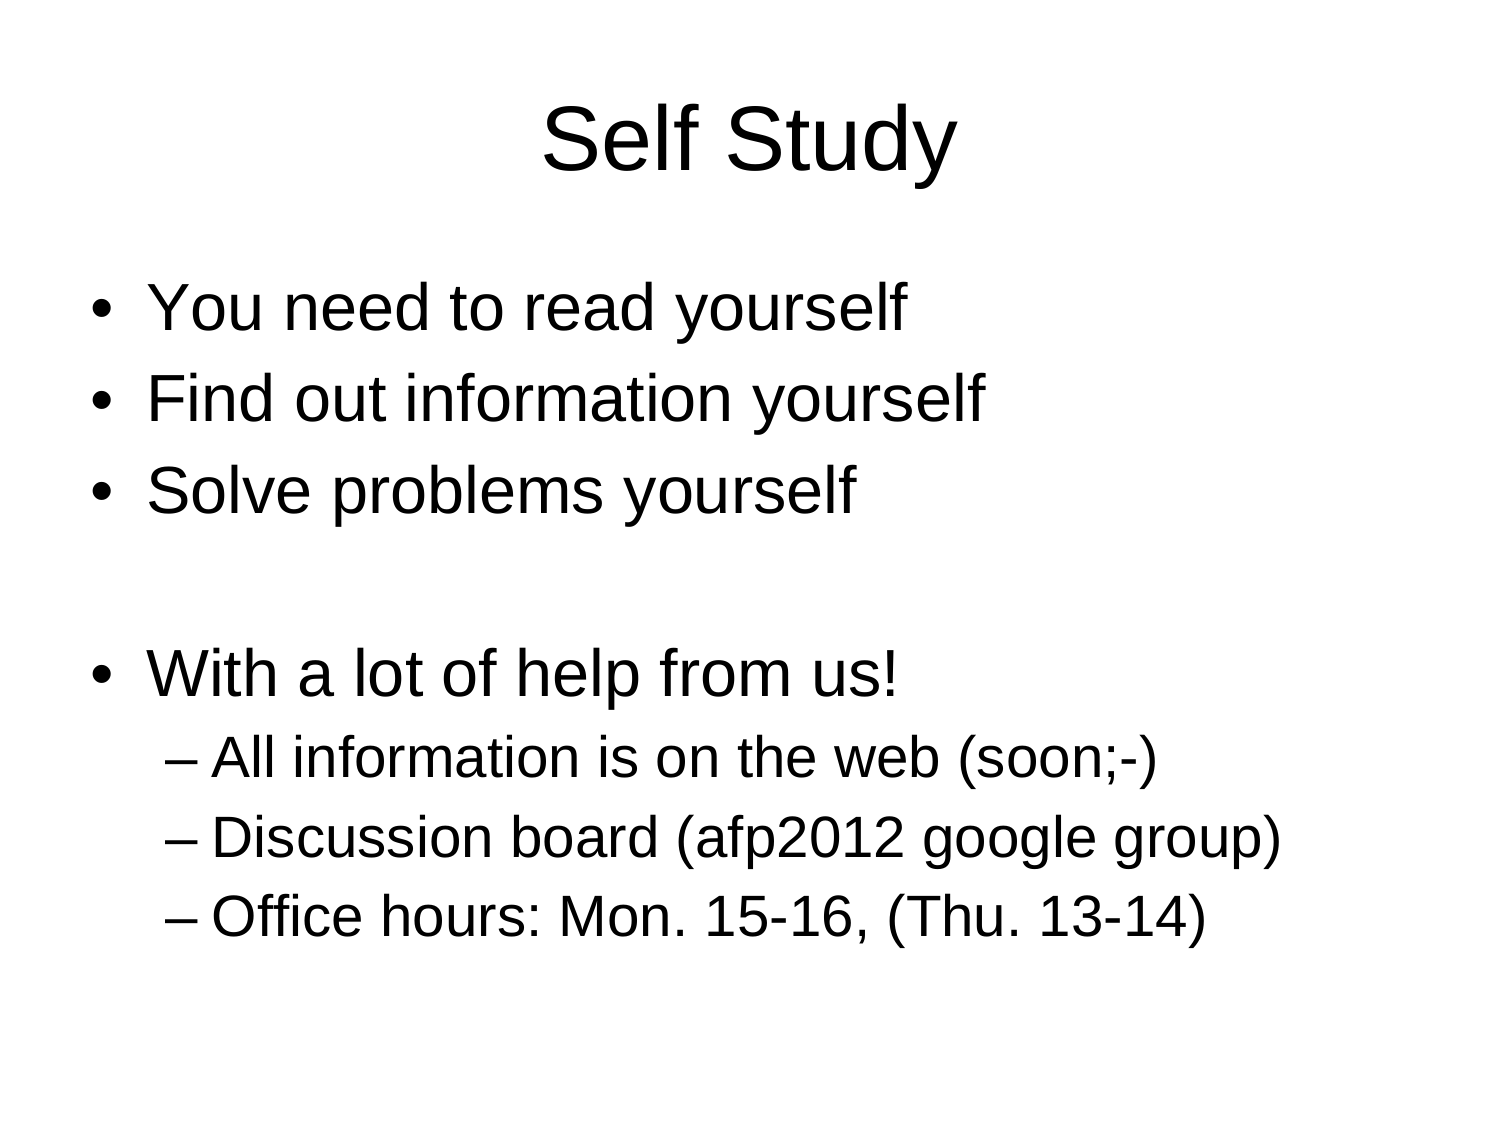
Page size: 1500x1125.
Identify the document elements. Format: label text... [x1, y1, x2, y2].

list You need to read yourself Find out information yourself Solve problems yourself With a lot of help from us! All information is on the web (soon;-) Discussion board (afp2012 google group) Office hours: Mon. 15-16, (Thu. 13-14) [75, 262, 1426, 1049]
title Self Study [75, 45, 1426, 233]
